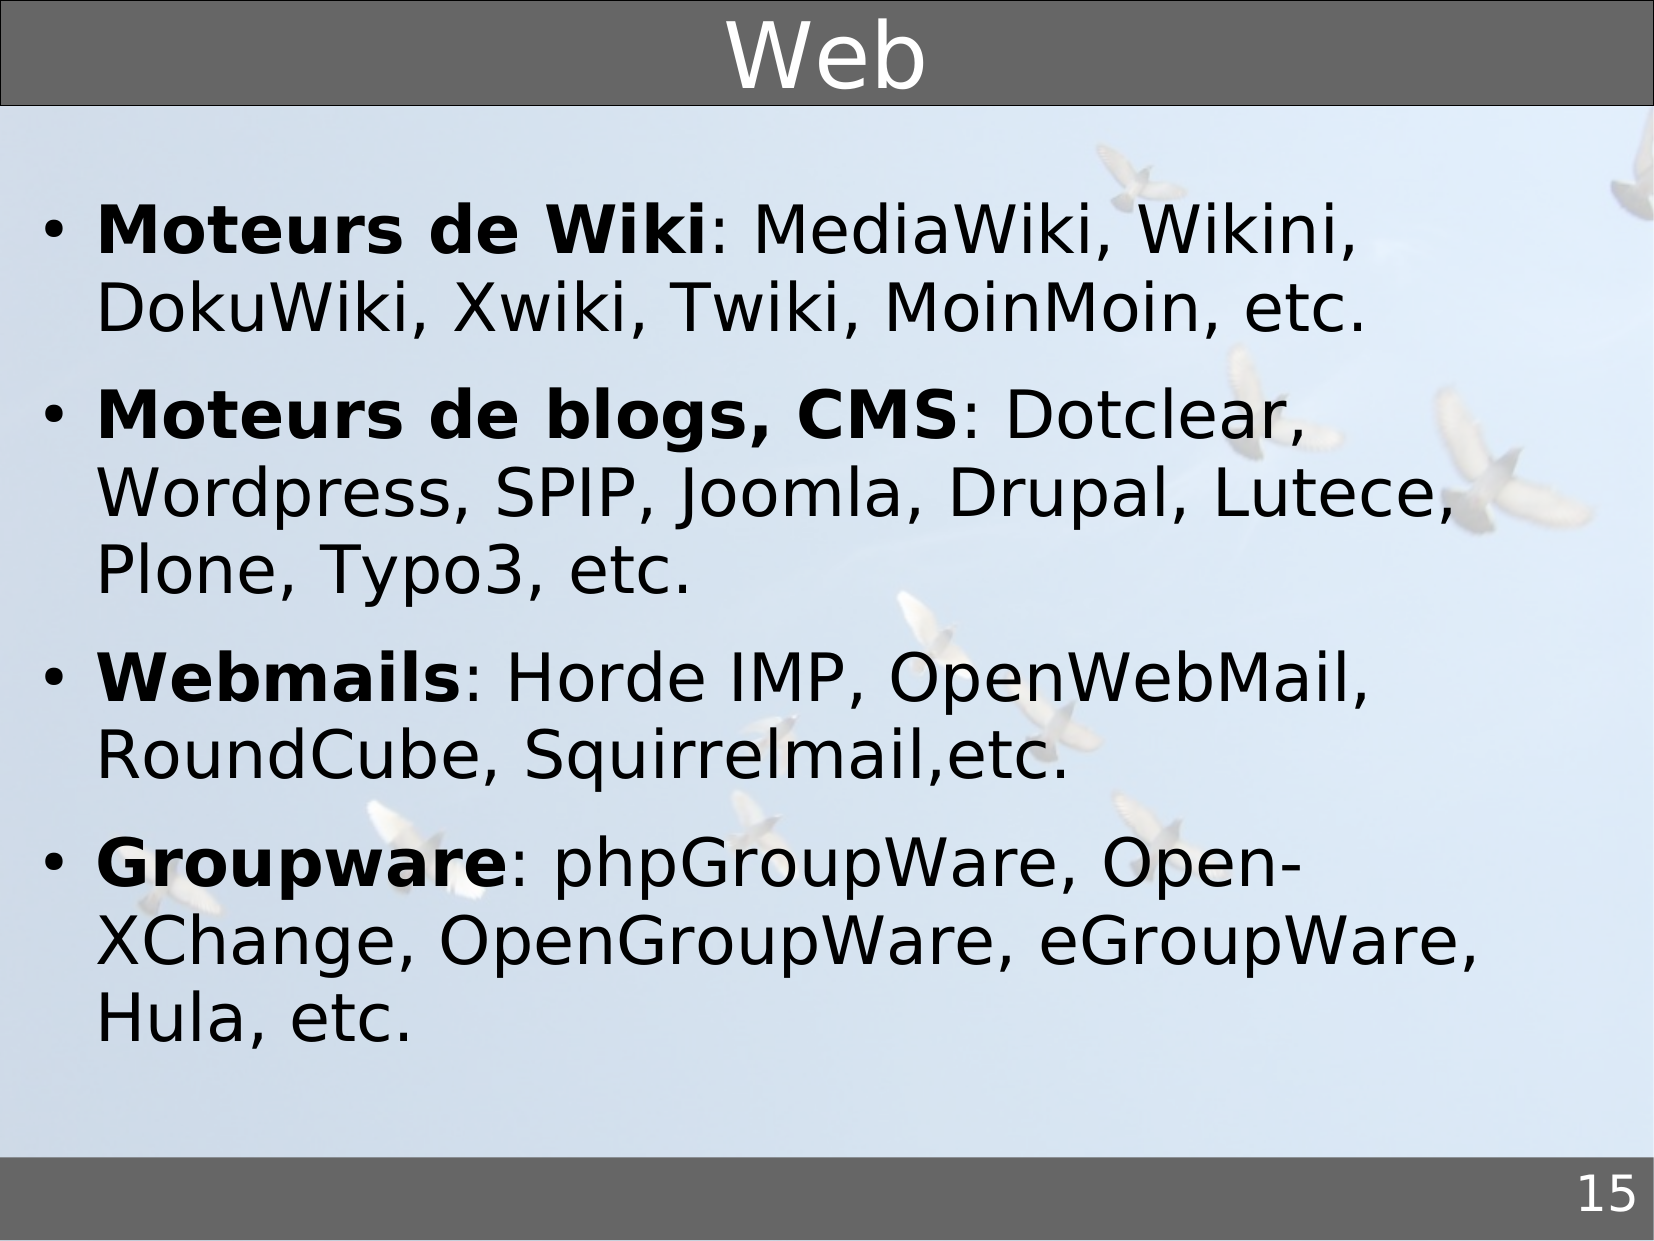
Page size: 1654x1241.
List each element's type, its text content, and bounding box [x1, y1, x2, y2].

list Moteurs de Wiki: MediaWiki, Wikini, DokuWiki, Xwiki, Twiki, MoinMoin, etc. Moteurs de blogs, CMS: Dotclear, Wordpress, SPIP, Joomla, Drupal, Lutece, Plone, Typo3, etc. Webmails: Horde IMP, OpenWebMail, RoundCube, Squirrelmail,etc. Groupware: phpGroupWare, Open-XChange, OpenGroupWare, eGroupWare, Hula, etc. [24, 191, 1541, 1058]
title Web [0, 2, 1654, 110]
